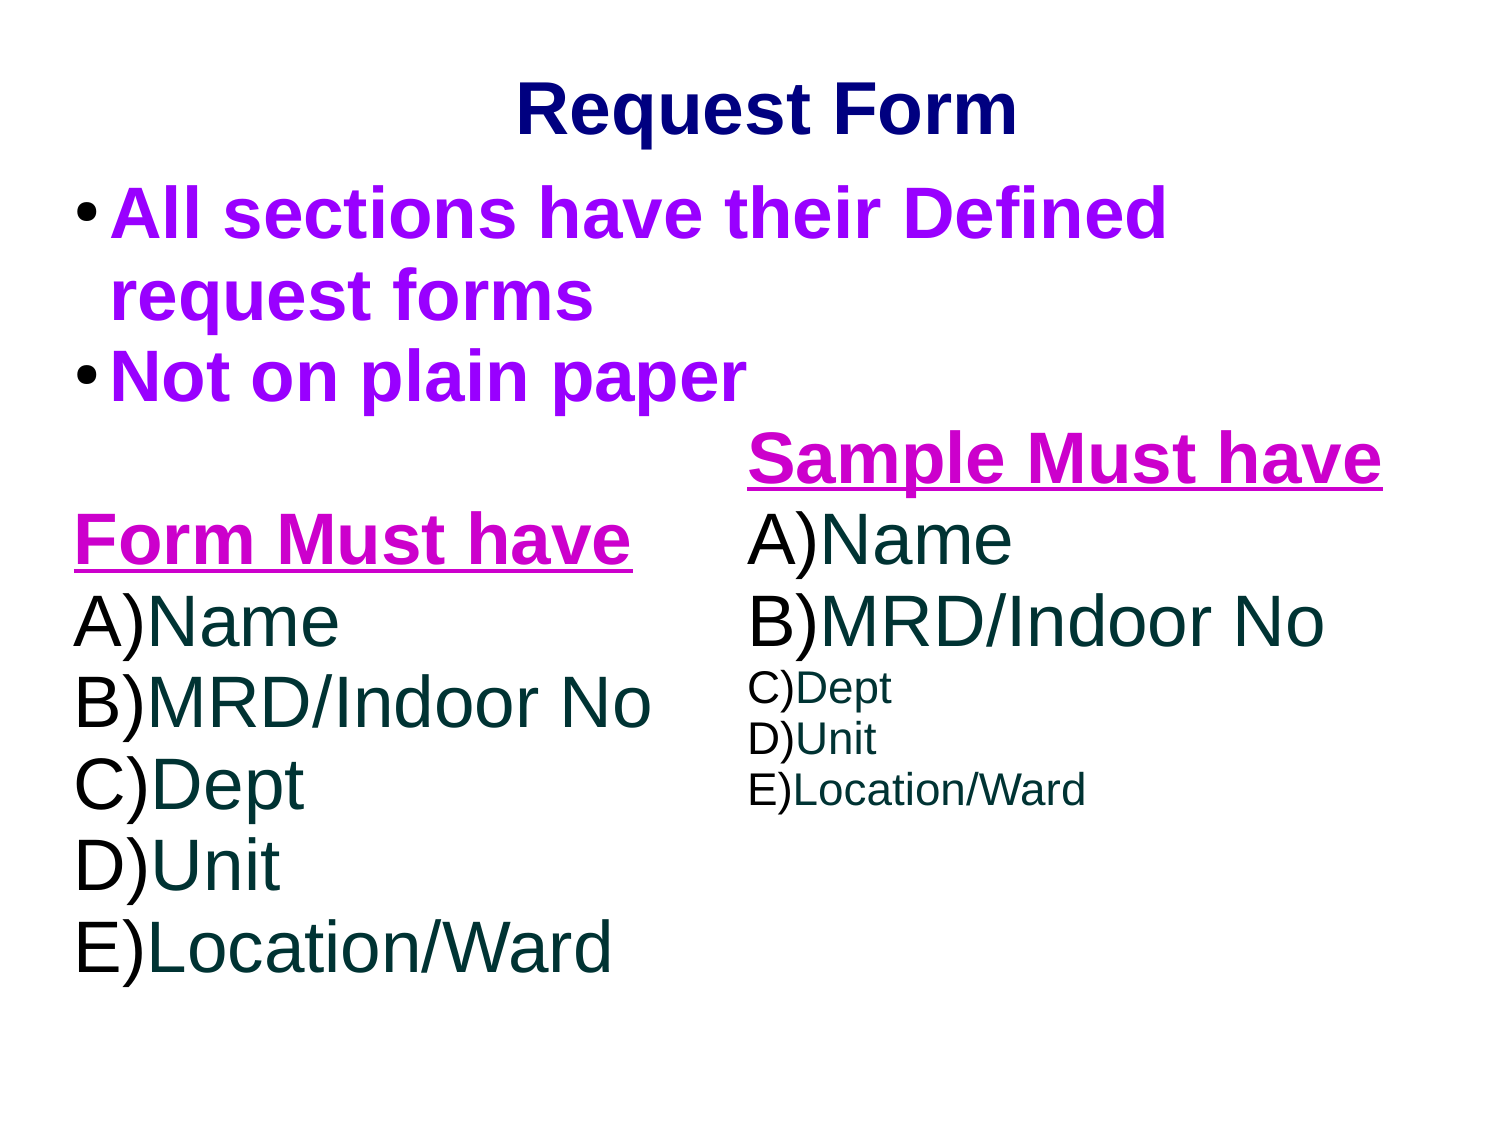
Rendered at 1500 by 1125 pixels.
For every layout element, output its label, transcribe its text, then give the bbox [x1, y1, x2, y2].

text_box Request Form [118, 59, 1418, 165]
text_box All sections have their Defined request forms Not on plain paper Form Must have Name MRD/Indoor No Dept Unit Location/Ward [59, 165, 1394, 1076]
text_box Sample Must have Name MRD/Indoor No Dept Unit Location/Ward [732, 165, 1489, 1075]
